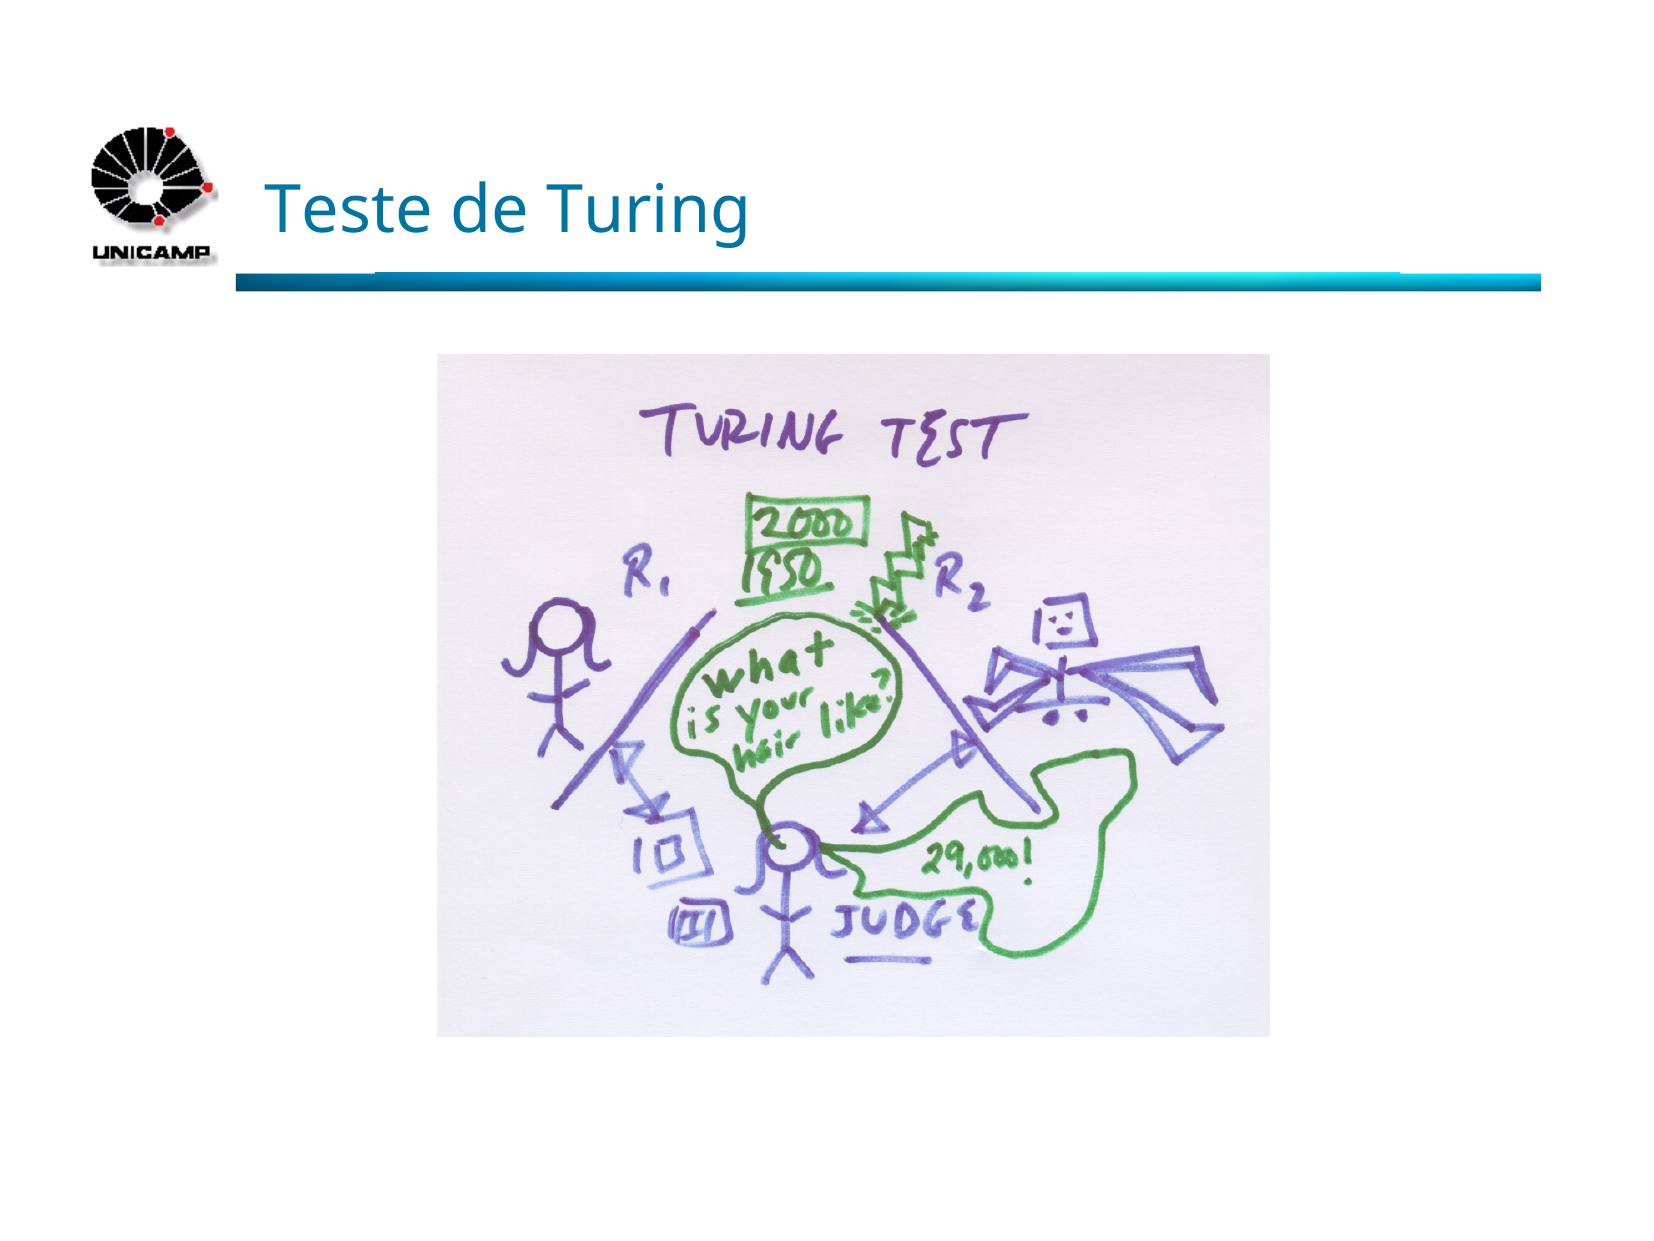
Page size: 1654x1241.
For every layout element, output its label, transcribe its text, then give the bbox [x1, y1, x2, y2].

title Teste de Turing [264, 42, 1534, 250]
picture [437, 354, 1270, 1037]
picture [125, 272, 1654, 295]
